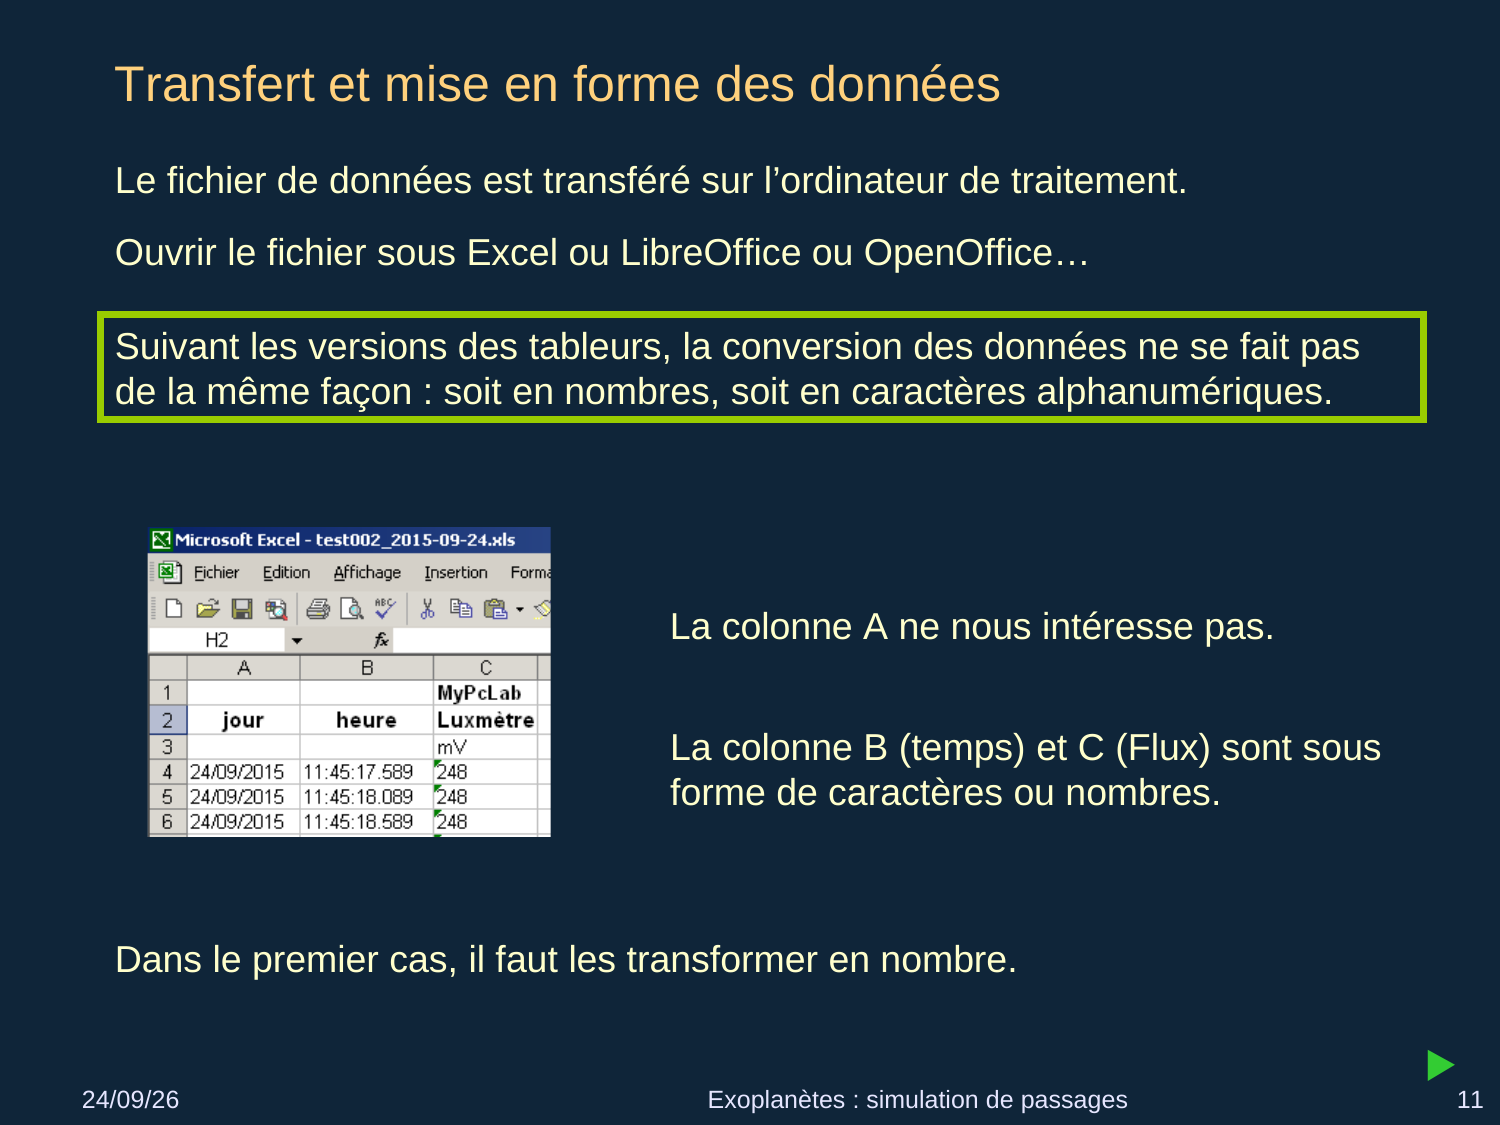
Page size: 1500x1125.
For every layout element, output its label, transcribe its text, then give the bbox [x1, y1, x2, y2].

text_box  [1409, 1034, 1475, 1096]
text_box Ouvrir le fichier sous Excel ou LibreOffice ou OpenOffice… [100, 219, 1424, 281]
text_box Transfert et mise en forme des données [100, 44, 1017, 120]
text_box La colonne B (temps) et C (Flux) sont sous forme de caractères ou nombres. [655, 715, 1424, 821]
text_box Le fichier de données est transféré sur l’ordinateur de traitement. [100, 148, 1424, 210]
text_box Dans le premier cas, il faut les transformer en nombre. [100, 927, 1424, 988]
text_box La colonne A ne nous intéresse pas. [655, 593, 1423, 655]
picture [147, 527, 551, 837]
text_box Suivant les versions des tableurs, la conversion des données ne se fait pas de la même façon : soit en nombres, soit en caractères alphanumériques. [100, 314, 1424, 420]
